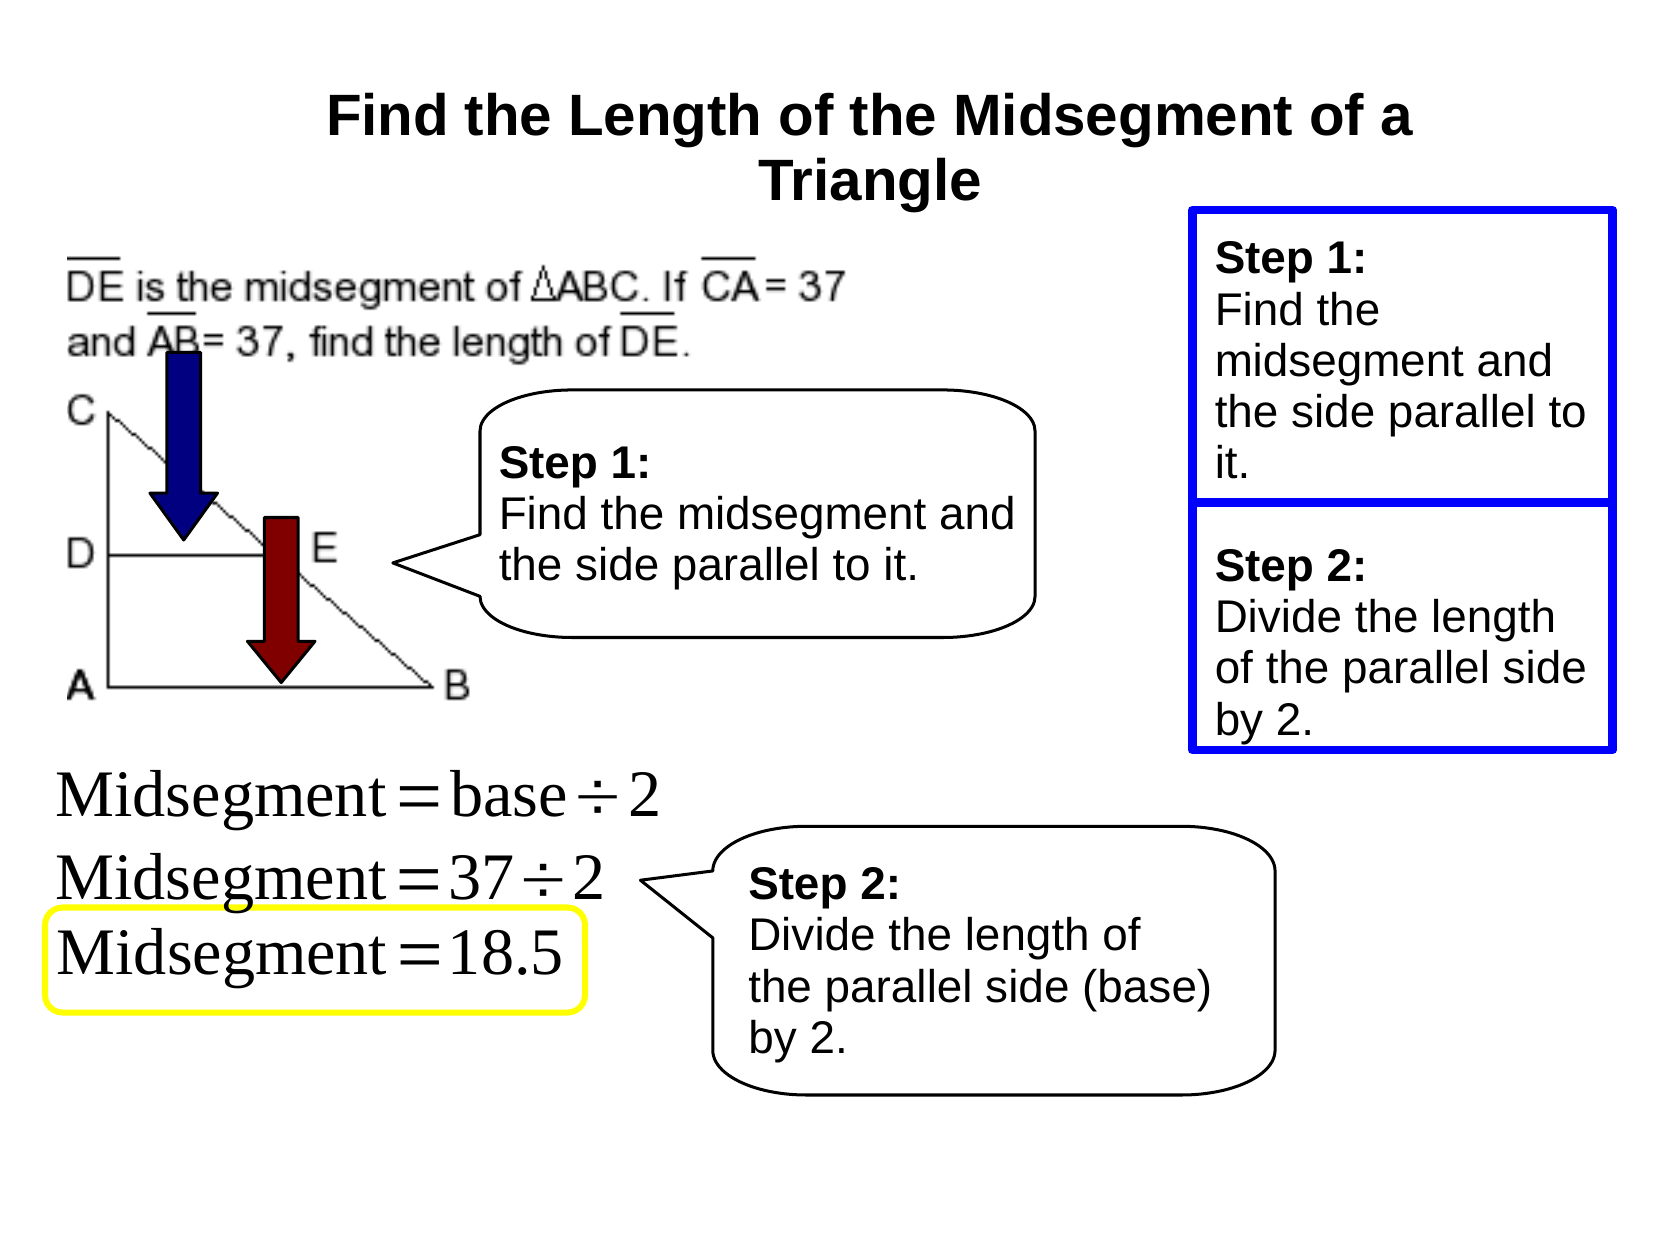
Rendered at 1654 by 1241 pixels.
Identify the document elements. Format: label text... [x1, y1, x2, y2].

text_box Find the Length of the Midsegment of a Triangle [300, 75, 1441, 220]
text_box [247, 517, 316, 683]
text_box [149, 352, 218, 541]
text_box Step 1: Find the midsegment and the side parallel to it. Step 2: Divide the length of the parallel side by 2. [1200, 507, 1608, 746]
text_box Step 1: Find the midsegment and the side parallel to it. Step 2: Divide the length of the parallel side by 2. [1200, 225, 1628, 855]
chart [48, 840, 612, 914]
chart [49, 915, 571, 989]
text_box Step 1: Find the midsegment and the side parallel to it. [392, 389, 1036, 638]
picture [67, 247, 878, 728]
text_box Step 2: Divide the length of the parallel side (base) by 2. [640, 826, 1276, 1096]
chart [48, 757, 668, 832]
text_box Find the Length of the Midsegment of a Triangle [1197, 214, 1441, 220]
text_box Step 1: Find the midsegment and the side parallel to it. Step 2: Divide the length of the parallel side by 2. [1200, 225, 1608, 498]
